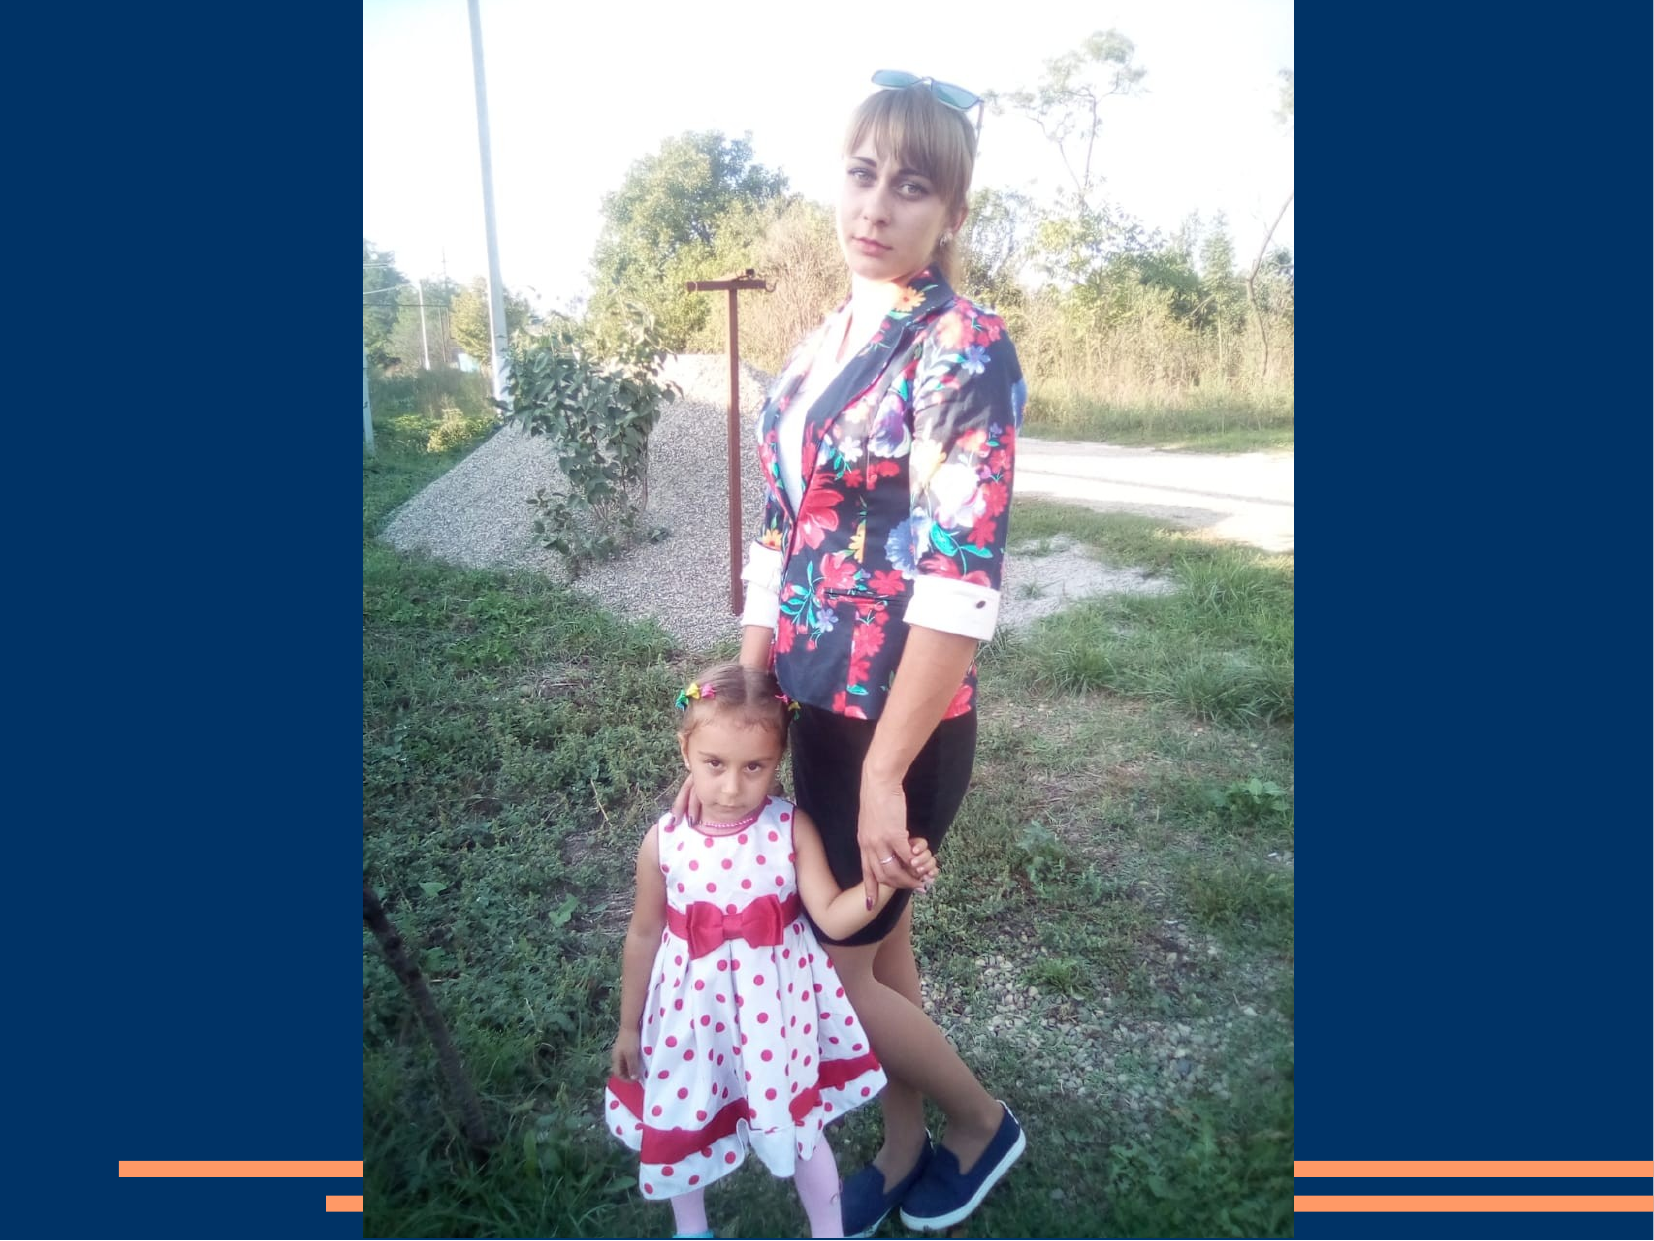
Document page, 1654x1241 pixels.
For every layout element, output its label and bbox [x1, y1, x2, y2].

picture [363, 0, 1294, 1238]
